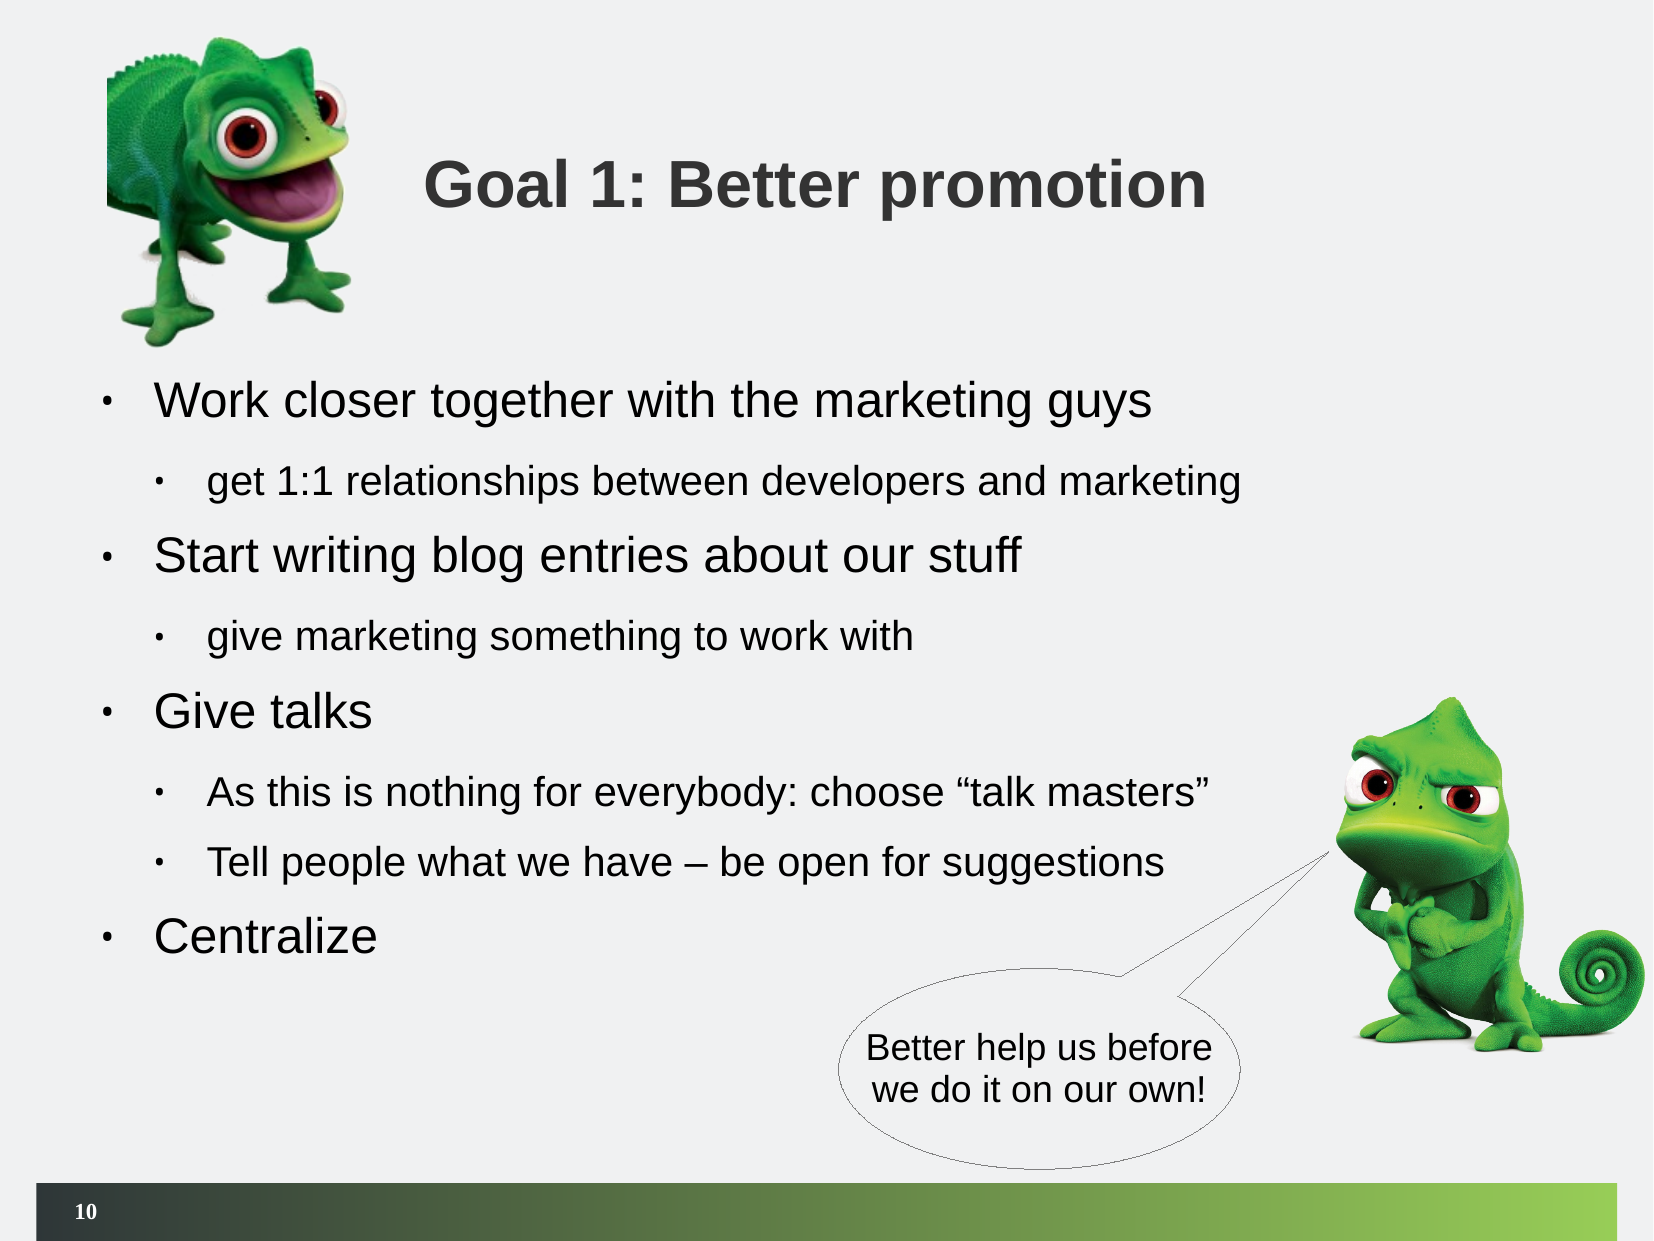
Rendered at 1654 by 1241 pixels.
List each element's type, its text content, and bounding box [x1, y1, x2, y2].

text_box Better help us before we do it on our own! [838, 851, 1329, 1170]
title Goal 1: Better promotion [423, 109, 1571, 259]
picture [0, 0, 1654, 1241]
list Work closer together with the marketing guys get 1:1 relationships between developers and marketing Start writing blog entries about our stuff give marketing something to work with Give talks As this is nothing for everybody: choose “talk masters” Tell people what we have – be open for suggestions Centralize [82, 372, 1571, 1092]
